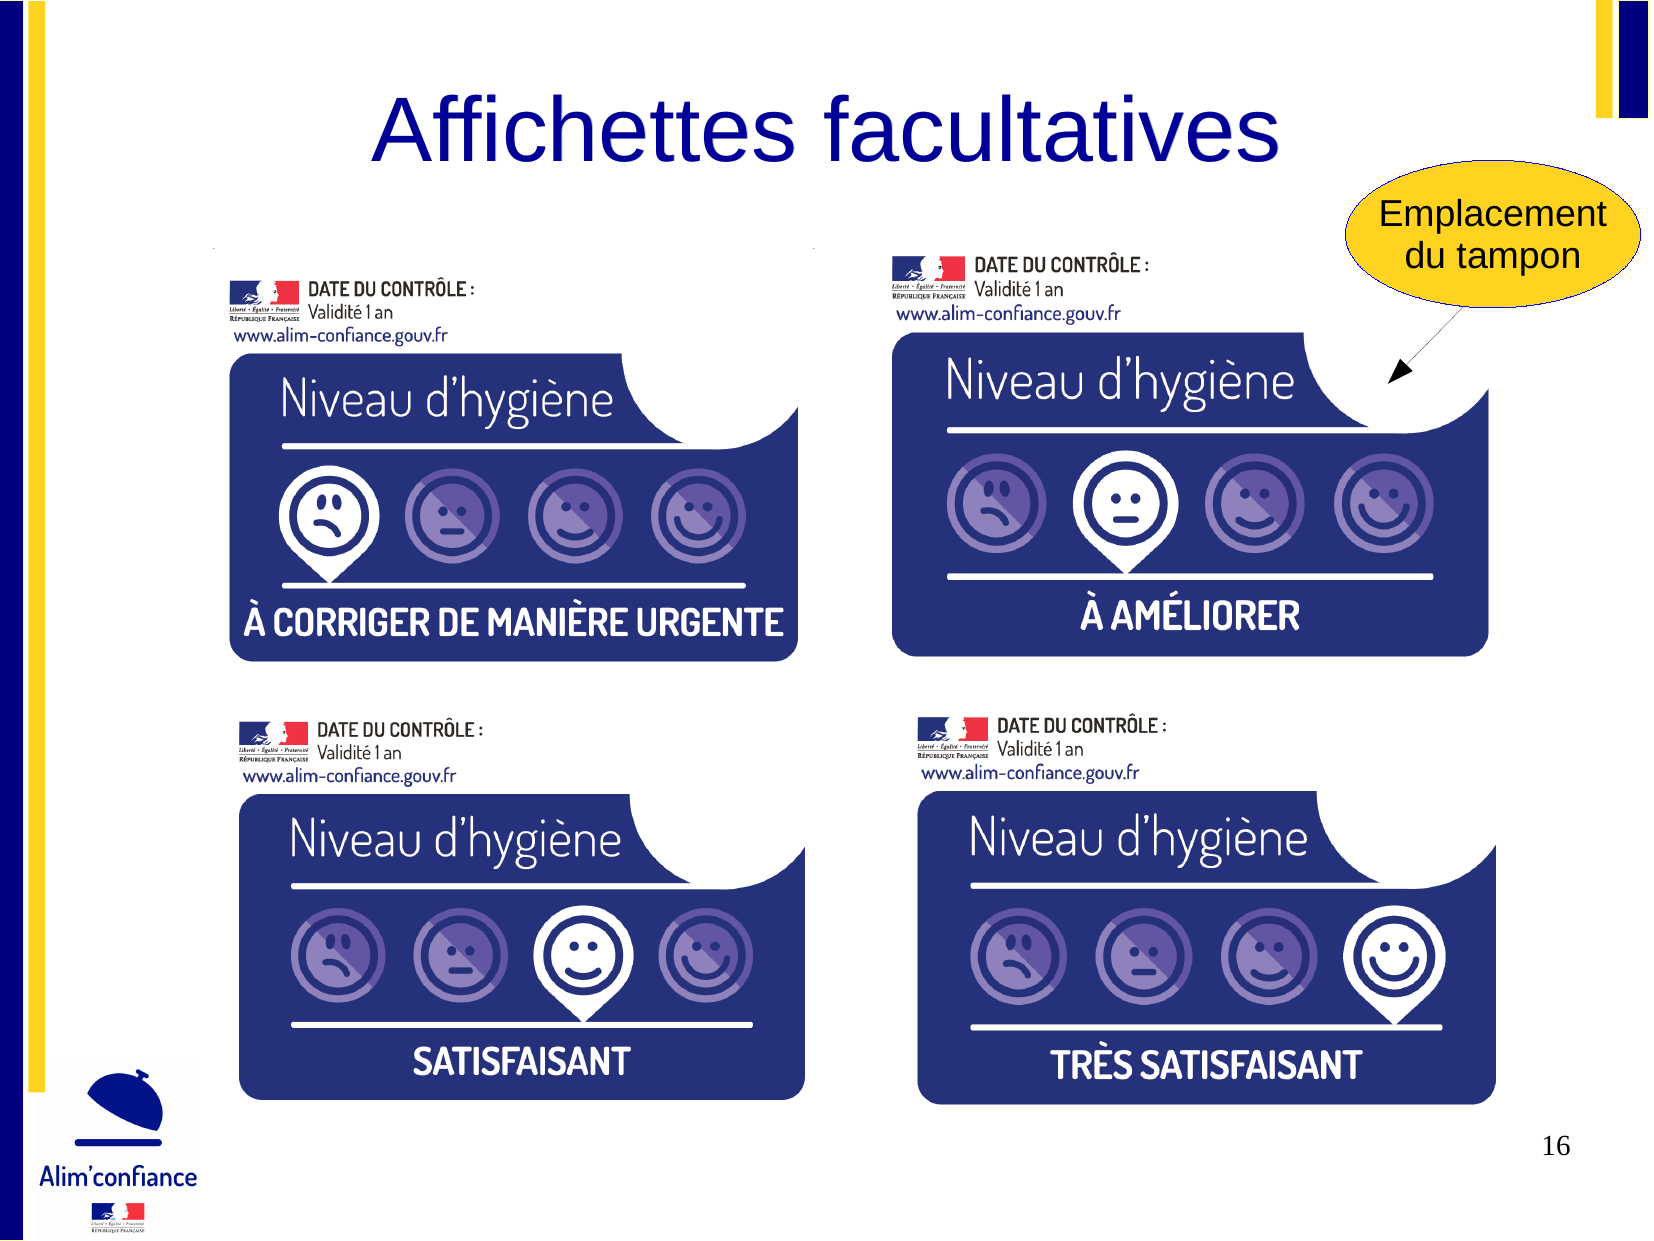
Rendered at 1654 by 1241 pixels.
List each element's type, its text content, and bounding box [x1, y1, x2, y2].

text_box [0, 0, 24, 1241]
text_box [1595, 0, 1613, 119]
text_box [28, 1, 46, 1093]
text_box Emplacement du tampon [1345, 160, 1641, 308]
picture [206, 248, 821, 686]
picture [35, 1062, 200, 1241]
picture [894, 686, 1518, 1128]
picture [216, 691, 827, 1123]
title Affichettes facultatives [83, 25, 1572, 233]
picture [868, 233, 1512, 680]
text_box [1618, 0, 1649, 119]
